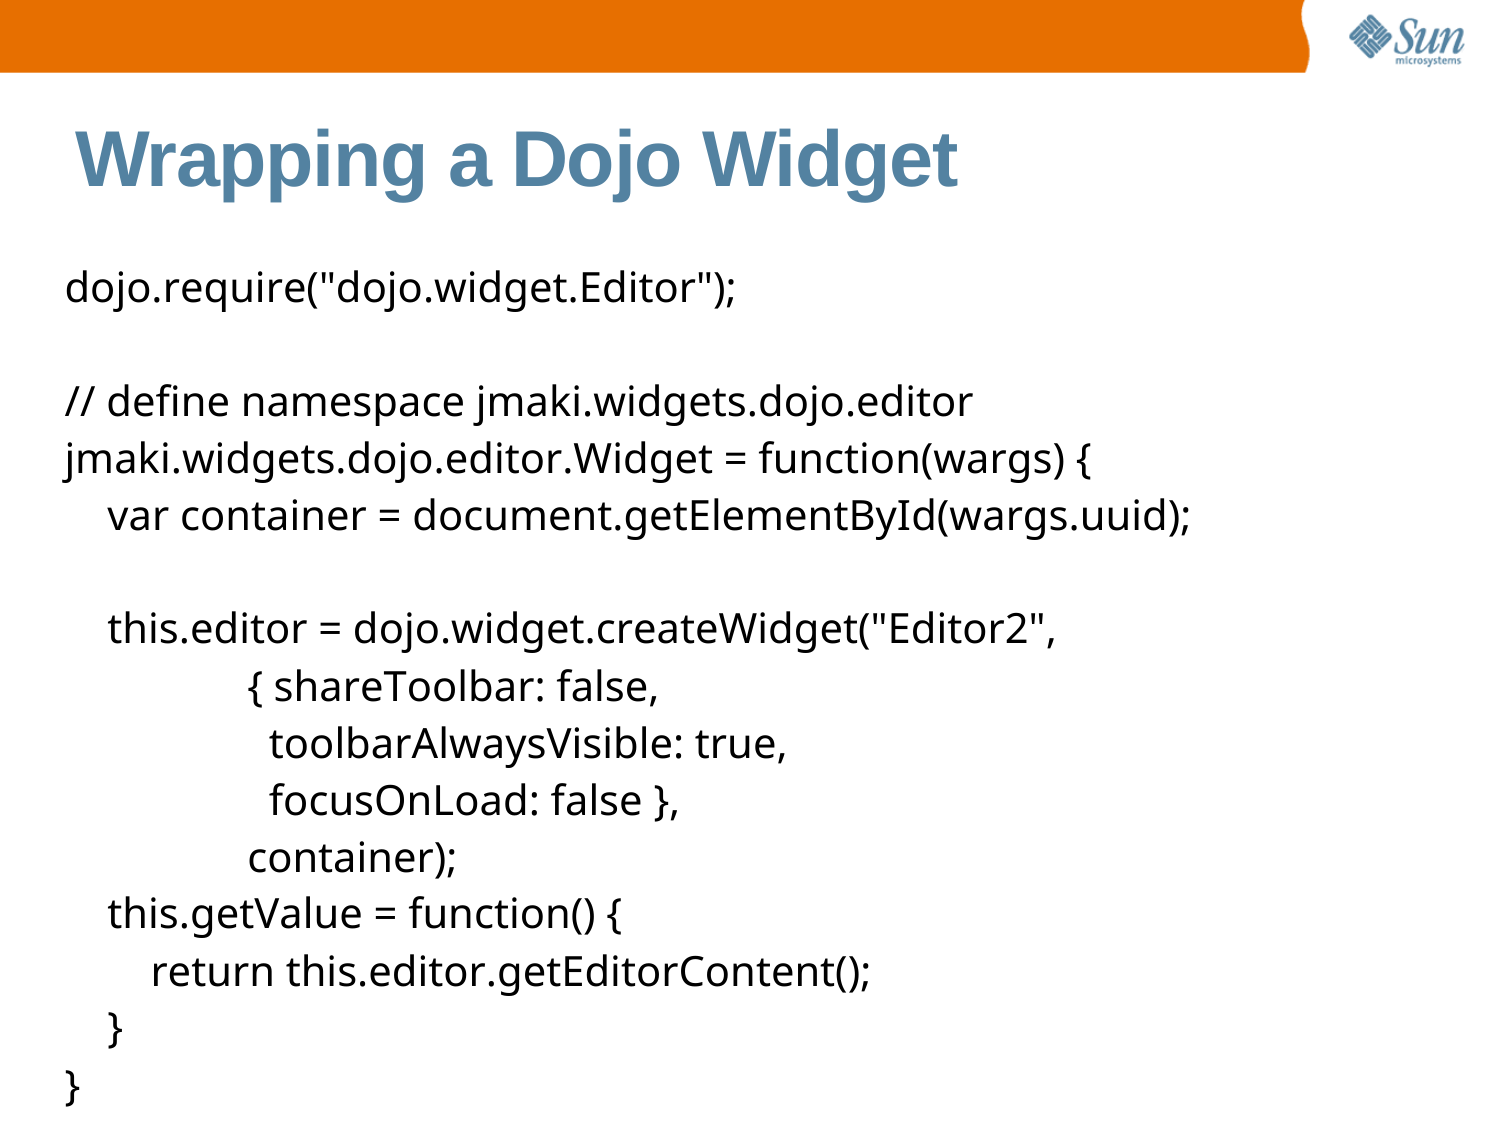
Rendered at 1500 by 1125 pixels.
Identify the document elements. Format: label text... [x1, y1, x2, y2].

title Wrapping a Dojo Widget [75, 122, 1438, 228]
picture [0, 0, 1500, 75]
list dojo.require("dojo.widget.Editor"); // define namespace jmaki.widgets.dojo.editor jmaki.widgets.dojo.editor.Widget = function(wargs) { var container = document.getElementById(wargs.uuid); this.editor = dojo.widget.createWidget("Editor2", { shareToolbar: false, toolbarAlwaysVisible: true, focusOnLoad: false }, container); this.getValue = function() { return this.editor.getEditorContent(); } } [64, 257, 1402, 959]
